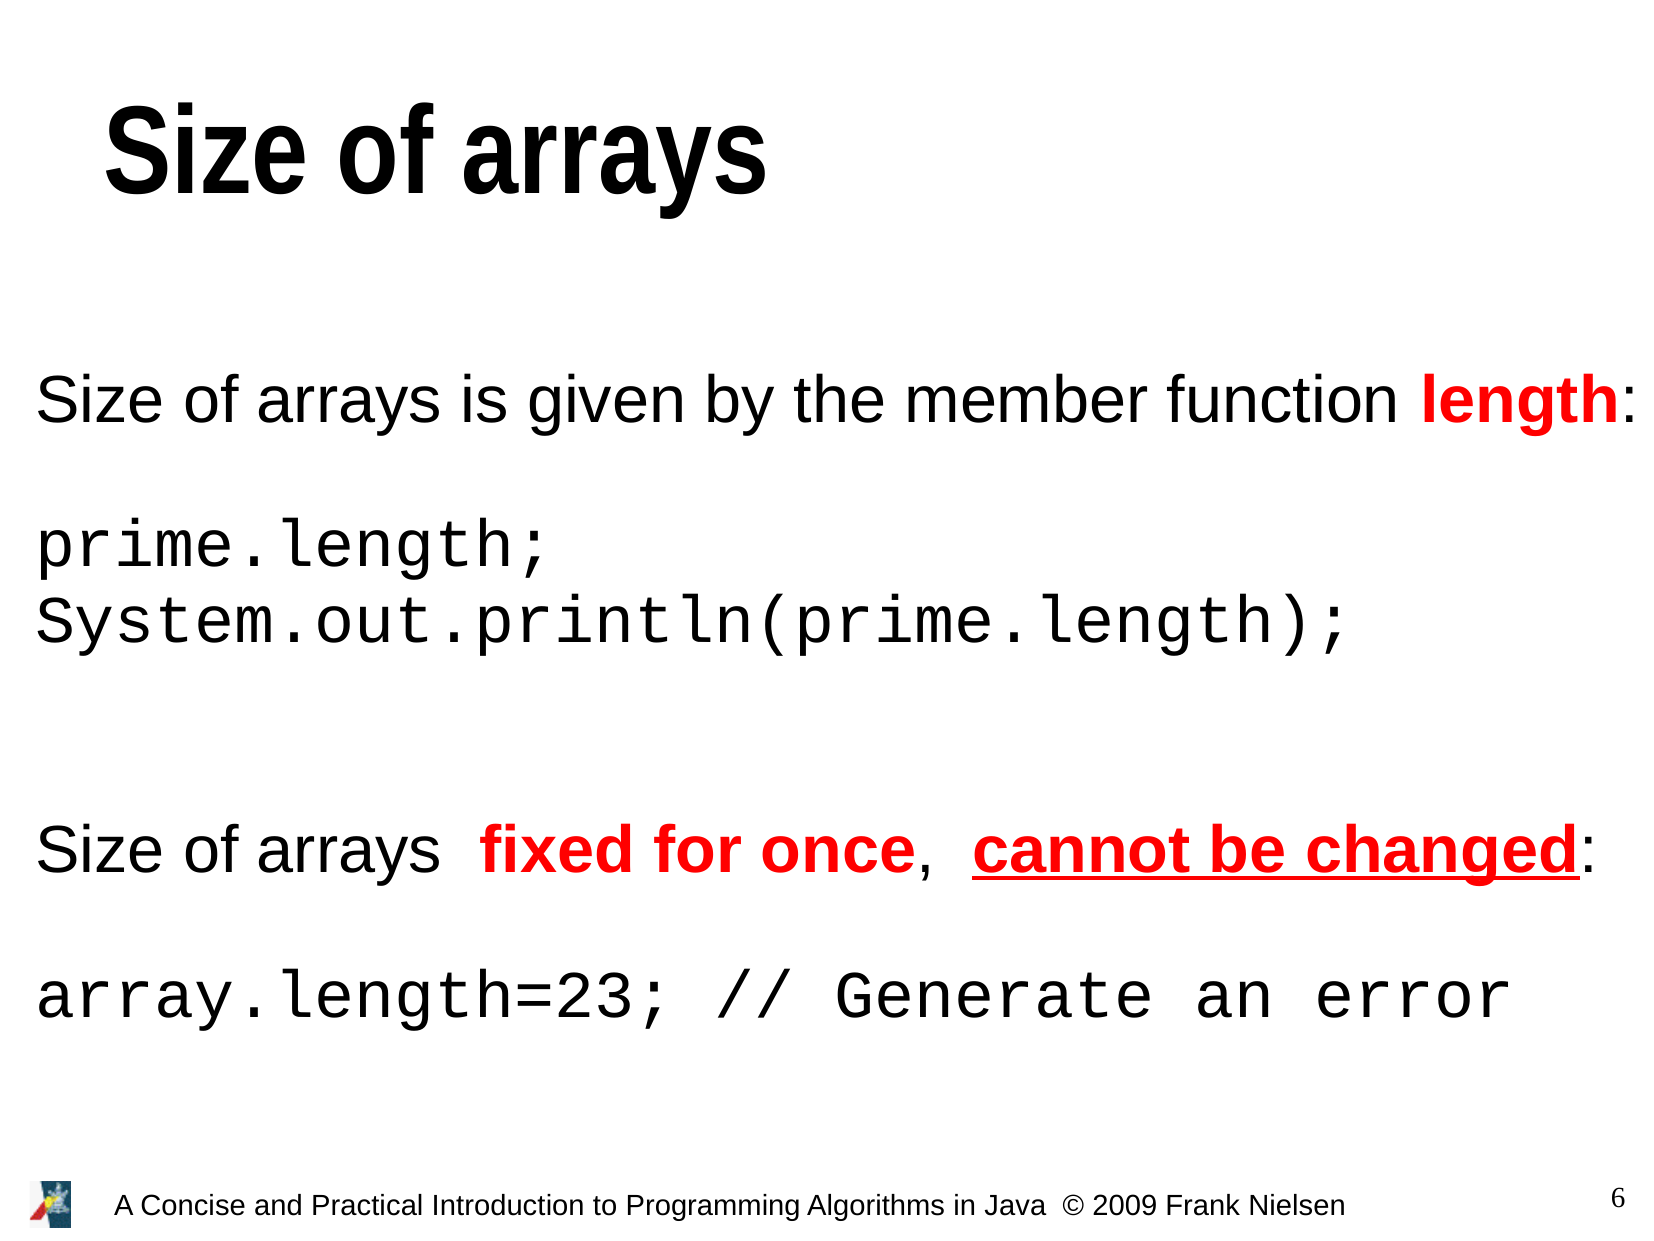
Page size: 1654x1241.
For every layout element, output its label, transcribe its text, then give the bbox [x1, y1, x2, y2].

picture [29, 1181, 71, 1228]
text_box Size of arrays is given by the member function length: prime.length; System.out.println(prime.length); Size of arrays fixed for once, cannot be changed: array.length=23; // Generate an error [20, 354, 1654, 1046]
text_box Size of arrays [88, 69, 785, 227]
